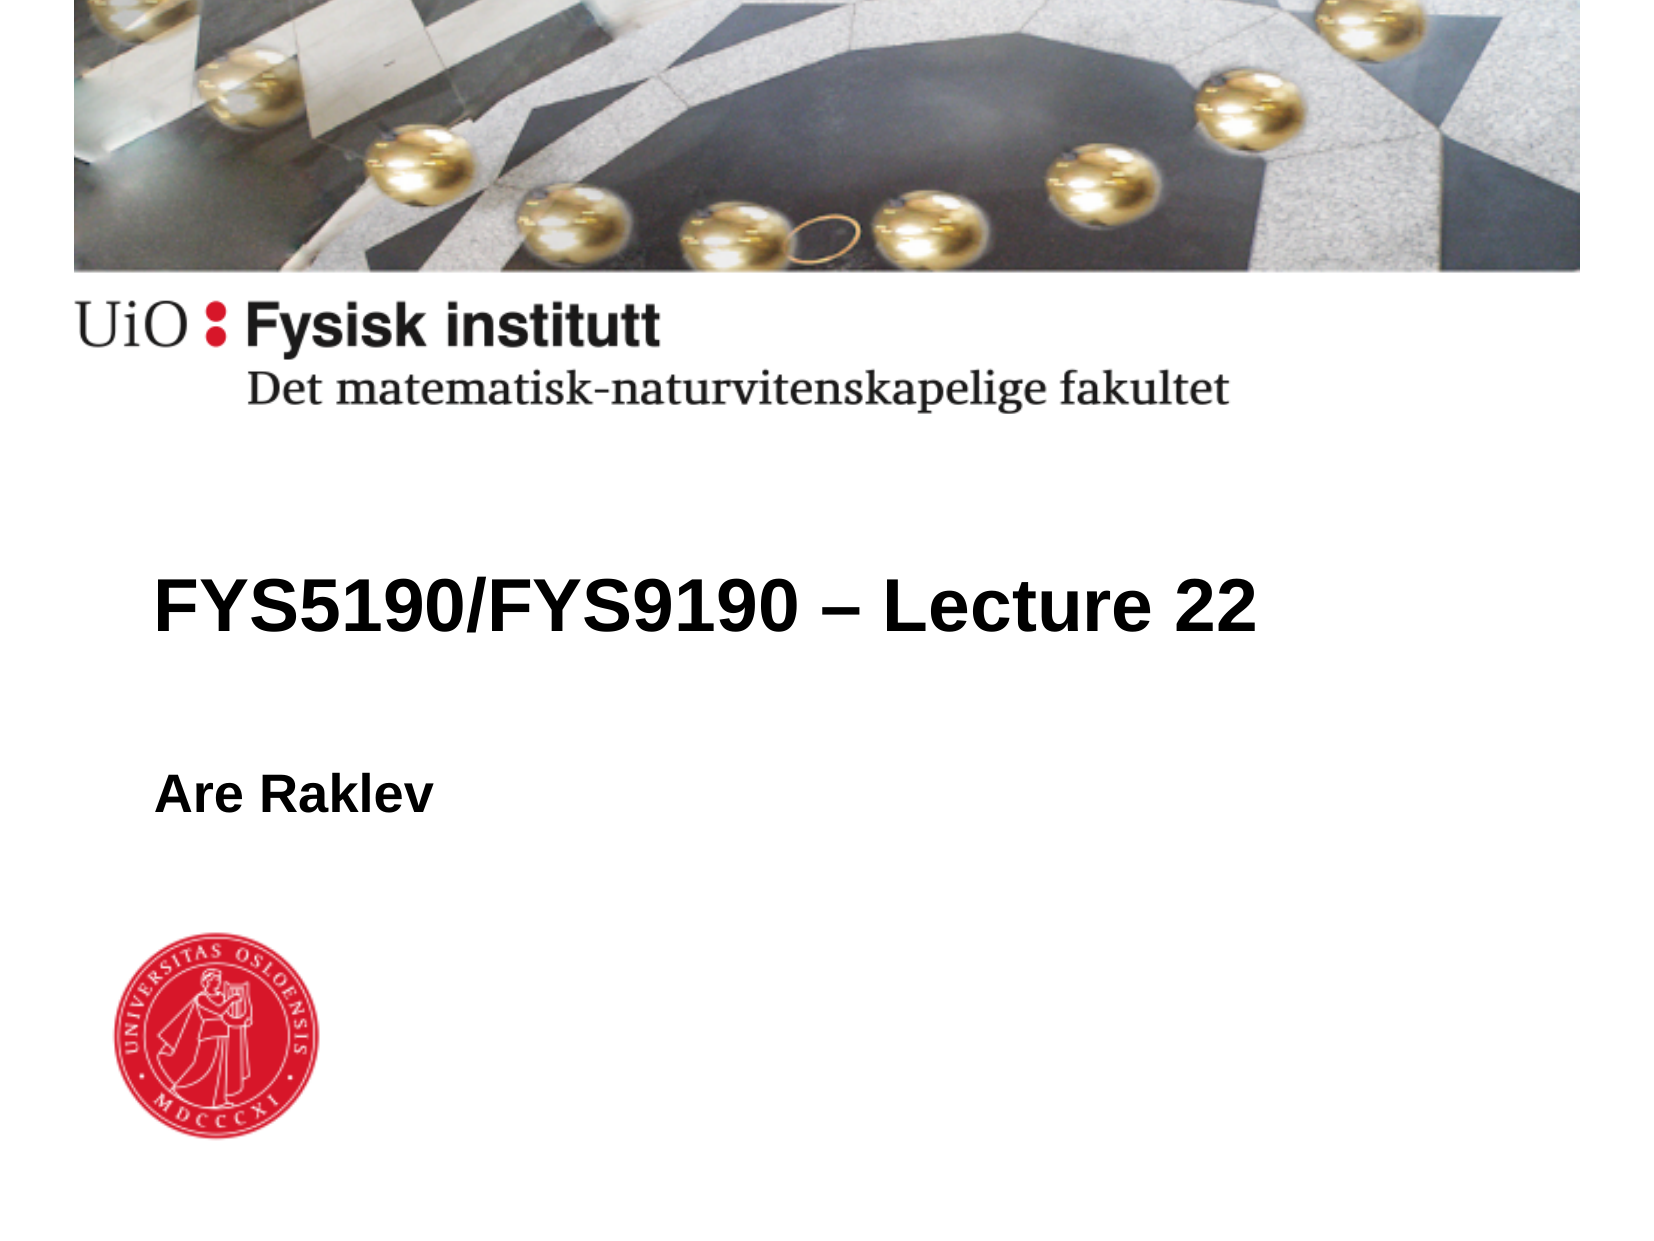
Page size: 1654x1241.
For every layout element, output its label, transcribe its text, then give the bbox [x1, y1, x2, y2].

subtitle FYS5190/FYS9190 – Lecture 22 [153, 545, 1463, 666]
picture [109, 927, 326, 1147]
title Are Raklev [153, 725, 1500, 862]
picture [74, 0, 1580, 280]
picture [72, 292, 1238, 420]
